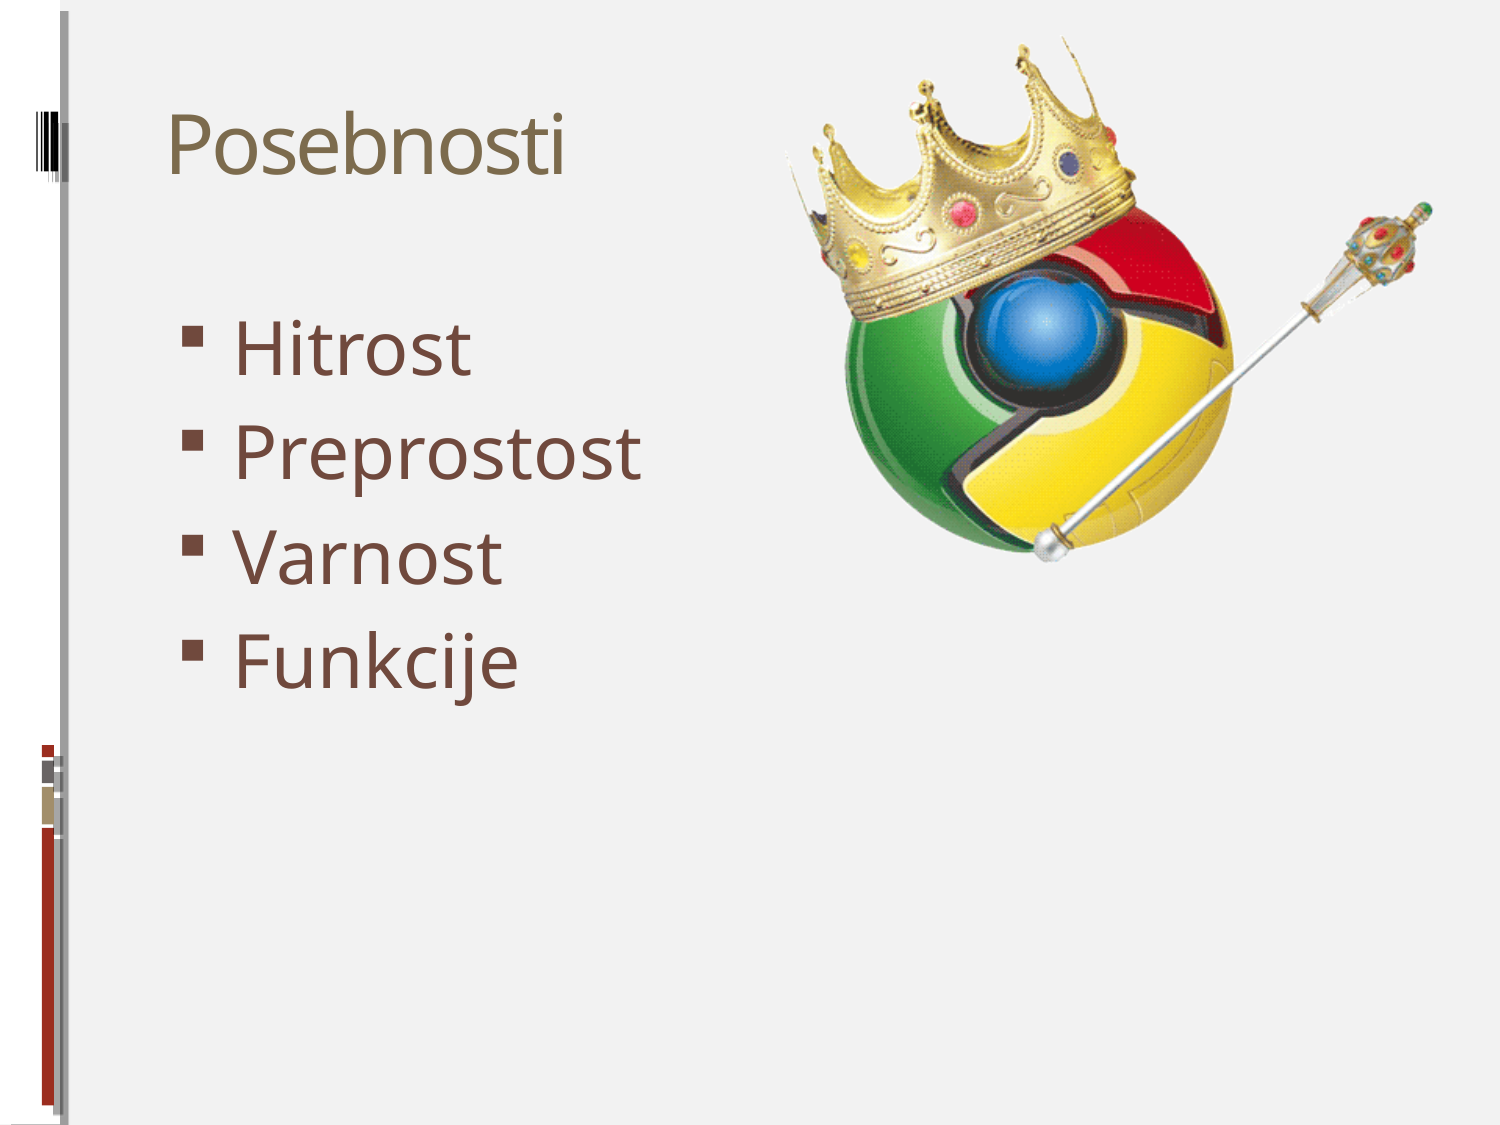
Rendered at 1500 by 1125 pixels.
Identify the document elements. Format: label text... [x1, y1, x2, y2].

picture [785, 35, 1434, 565]
list Hitrost Preprostost Varnost Funkcije [150, 292, 1425, 1043]
title Posebnosti [150, 84, 785, 235]
